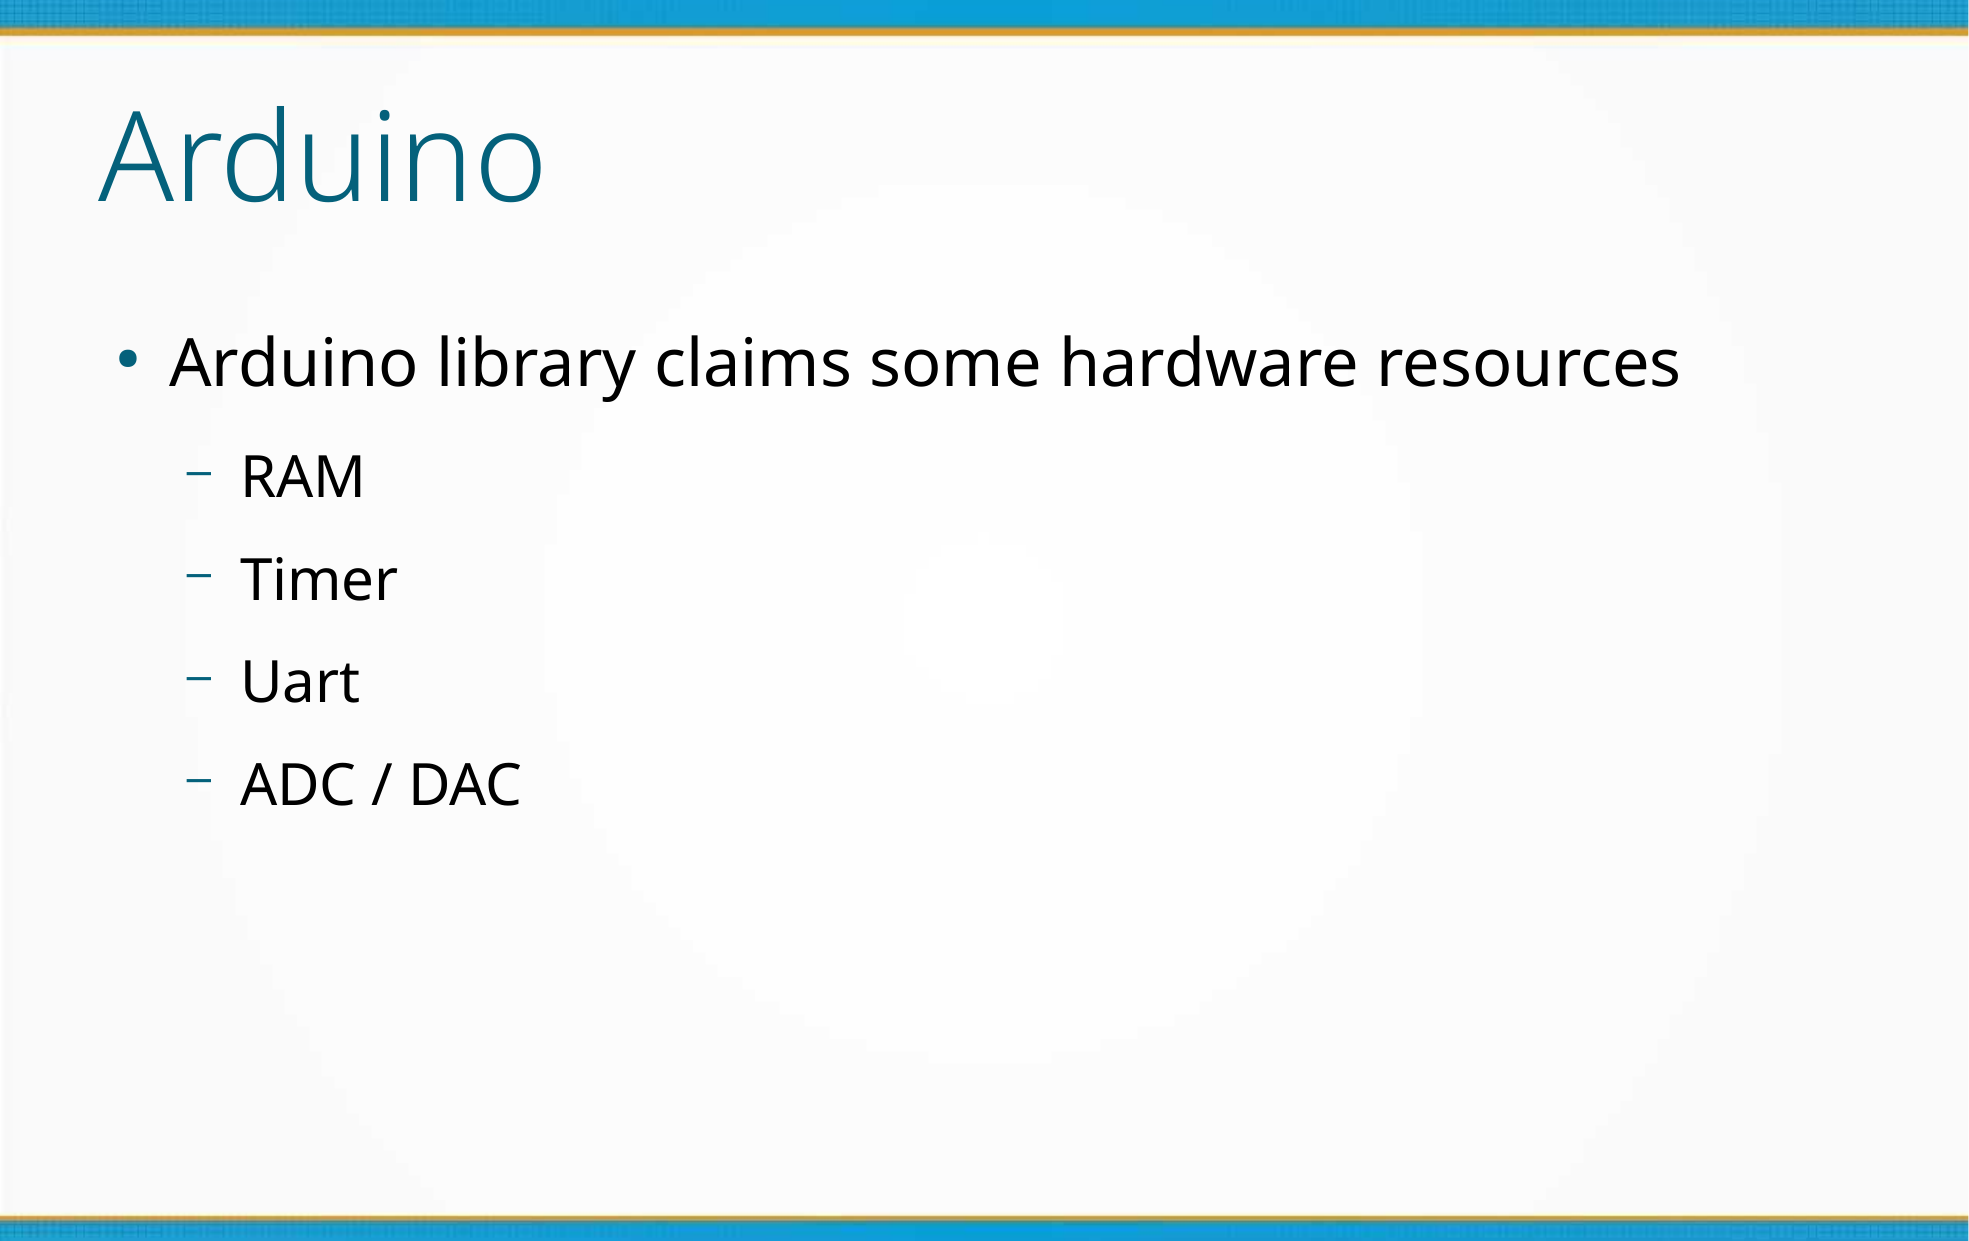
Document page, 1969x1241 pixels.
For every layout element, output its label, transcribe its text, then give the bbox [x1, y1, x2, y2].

title Arduino [98, 49, 1870, 257]
picture [0, 0, 1969, 1241]
list Arduino library claims some hardware resources RAM Timer Uart ADC / DAC [98, 315, 1861, 1081]
